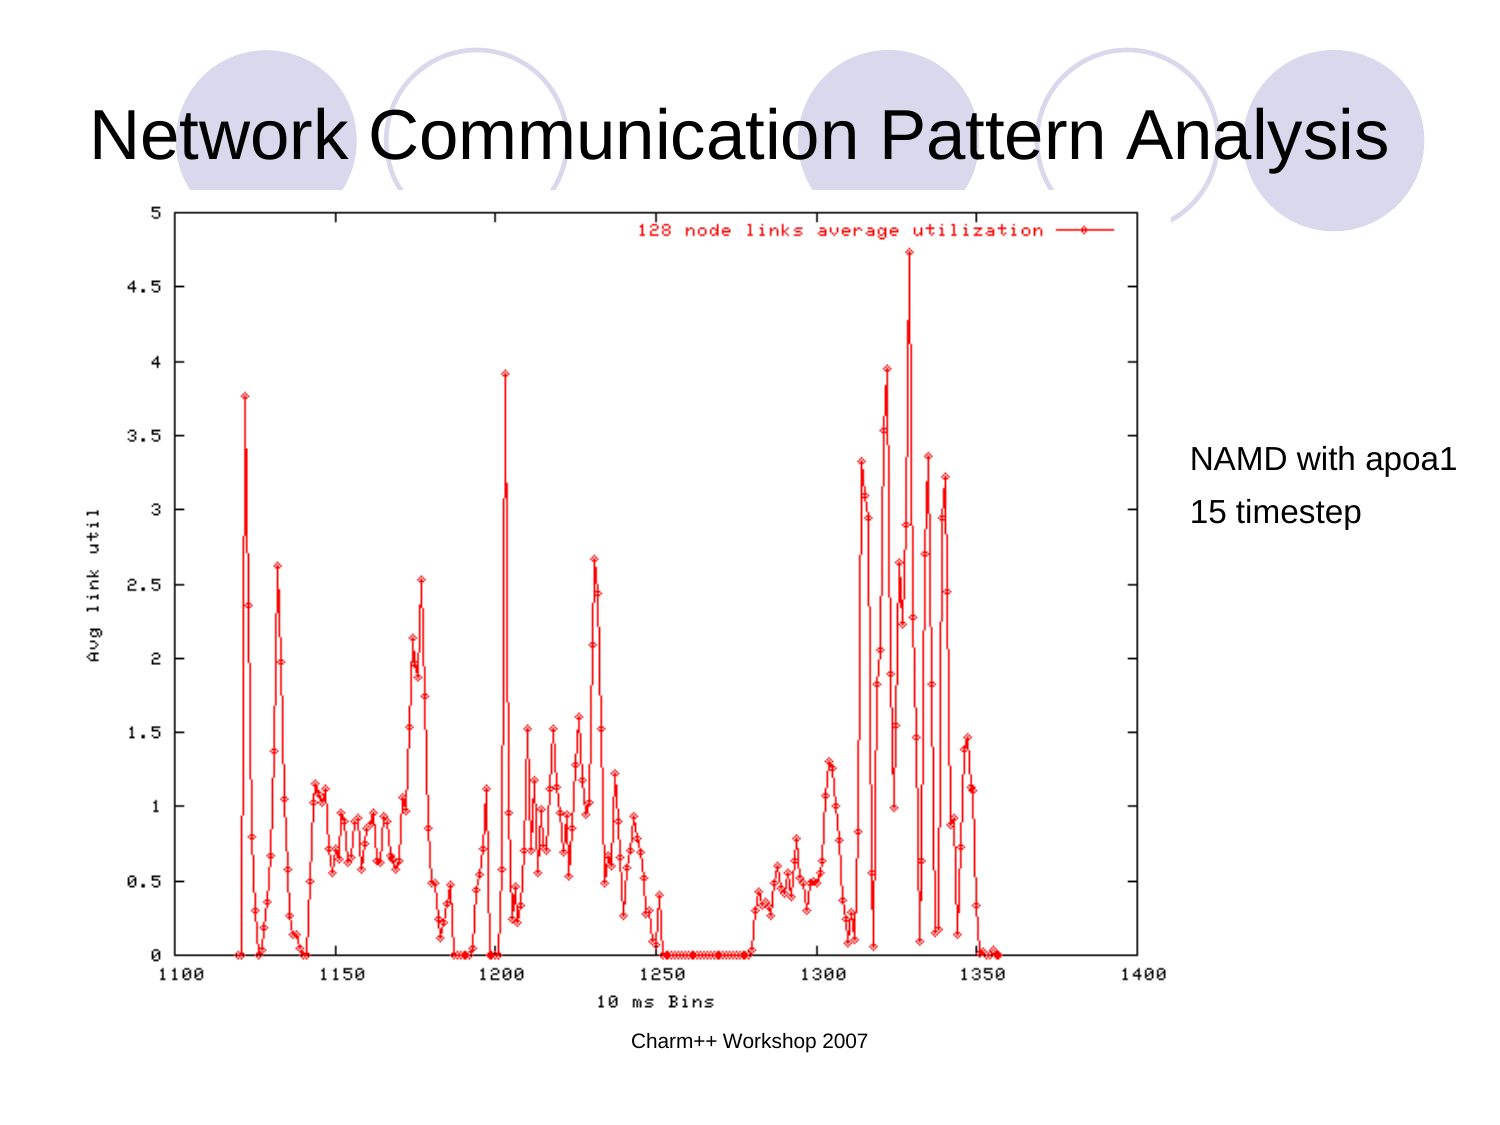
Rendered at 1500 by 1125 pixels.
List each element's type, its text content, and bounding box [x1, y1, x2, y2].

text_box NAMD with apoa1 15 timestep [1174, 437, 1500, 538]
title Network Communication Pattern Analysis [75, 45, 1426, 233]
picture [75, 190, 1171, 1013]
